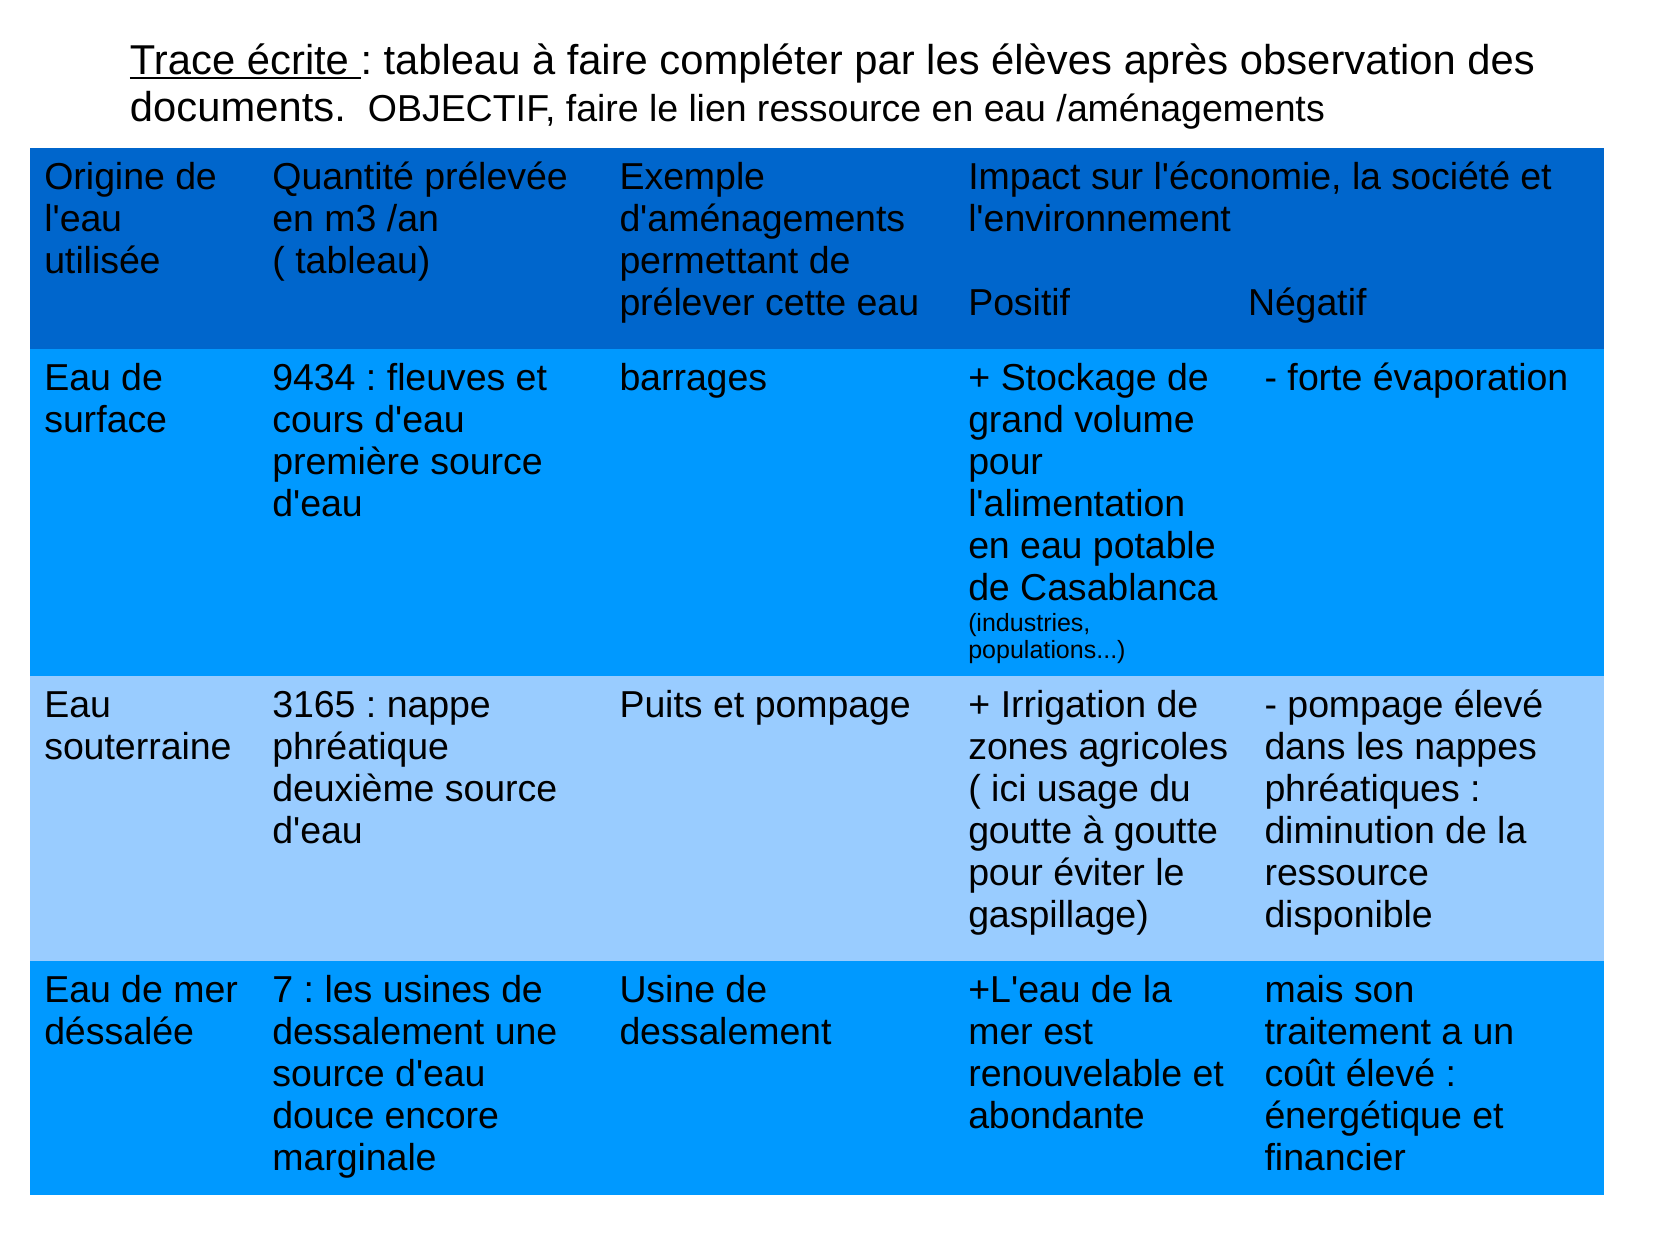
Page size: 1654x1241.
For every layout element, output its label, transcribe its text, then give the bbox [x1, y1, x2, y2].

table_cell 9434 : fleuves et cours d'eau première source d'eau [258, 349, 605, 676]
table_header Exemple d'aménagements permettant de prélever cette eau [605, 148, 954, 349]
table_header Impact sur l'économie, la société et l'environnement Positif Négatif [954, 148, 1604, 349]
table_cell 3165 : nappe phréatique deuxième source d'eau [258, 676, 605, 961]
table_cell + Stockage de grand volume pour l'alimentation en eau potable de Casablanca (industries, populations...) [954, 349, 1250, 676]
table_cell mais son traitement a un coût élevé : énergétique et financier [1250, 961, 1604, 1195]
table_cell +L'eau de la mer est renouvelable et abondante [954, 961, 1250, 1195]
table_cell Eau souterraine [30, 676, 258, 961]
table_cell Eau de surface [30, 349, 258, 676]
table_cell - pompage élevé dans les nappes phréatiques : diminution de la ressource disponible [1250, 676, 1604, 961]
table_cell Eau de mer déssalée [30, 961, 258, 1195]
text_box Trace écrite : tableau à faire compléter par les élèves après observation des documents. OBJECTIF, faire le lien ressource en eau /aménagements [115, 29, 1562, 148]
table_cell - forte évaporation [1250, 349, 1604, 676]
table_cell barrages [605, 349, 954, 676]
table_cell Puits et pompage [605, 676, 954, 961]
table_cell 7 : les usines de dessalement une source d'eau douce encore marginale [258, 961, 605, 1195]
table_header Origine de l'eau utilisée [30, 148, 258, 349]
table_cell Usine de dessalement [605, 961, 954, 1195]
table_header Quantité prélevée en m3 /an ( tableau) [258, 148, 605, 349]
table_cell + Irrigation de zones agricoles ( ici usage du goutte à goutte pour éviter le gaspillage) [954, 676, 1250, 961]
